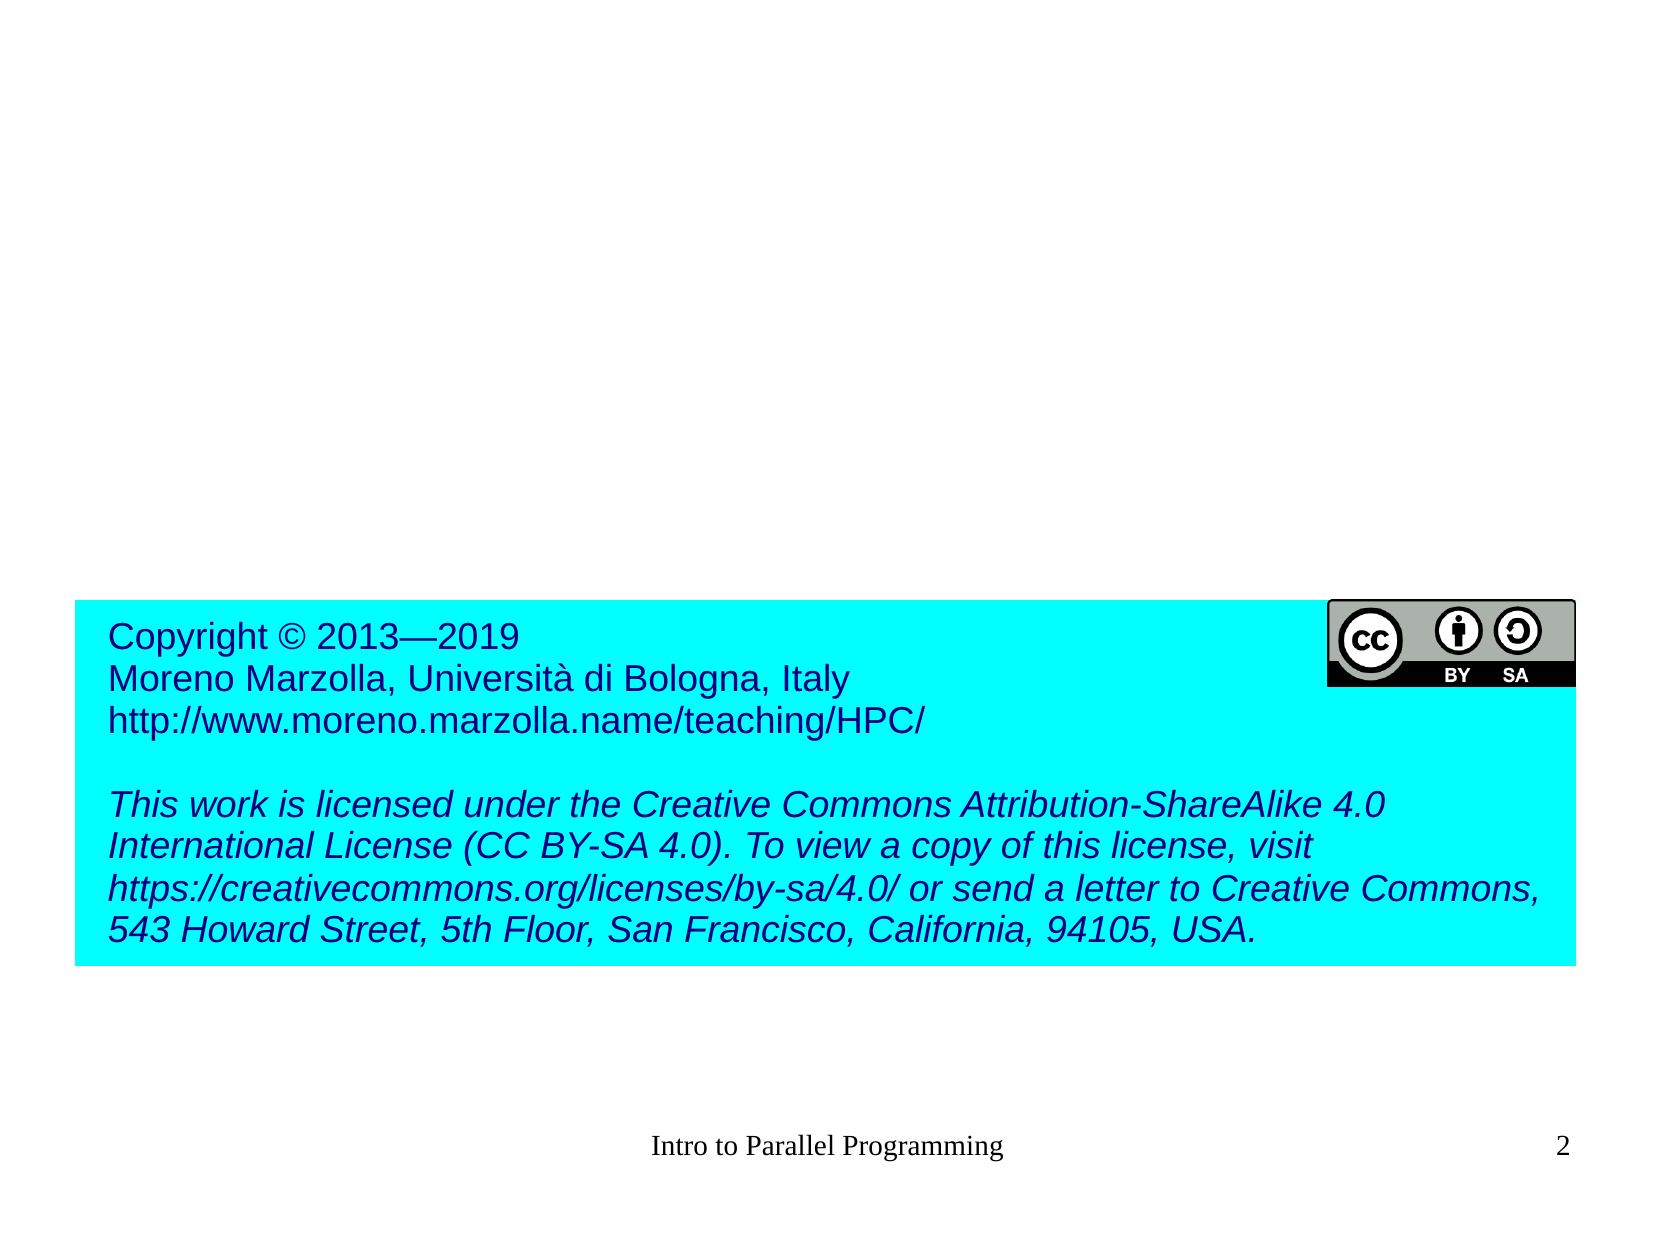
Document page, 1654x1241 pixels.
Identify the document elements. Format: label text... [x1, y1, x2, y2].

text_box Copyright © 2013—2019 Moreno Marzolla, Università di Bologna, Italy http://www.moreno.marzolla.name/teaching/HPC/ This work is licensed under the Creative Commons Attribution-ShareAlike 4.0 International License (CC BY-SA 4.0). To view a copy of this license, visit https://creativecommons.org/licenses/by-sa/4.0/ or send a letter to Creative Commons, 543 Howard Street, 5th Floor, San Francisco, California, 94105, USA. [75, 600, 1576, 966]
picture [1327, 599, 1576, 687]
